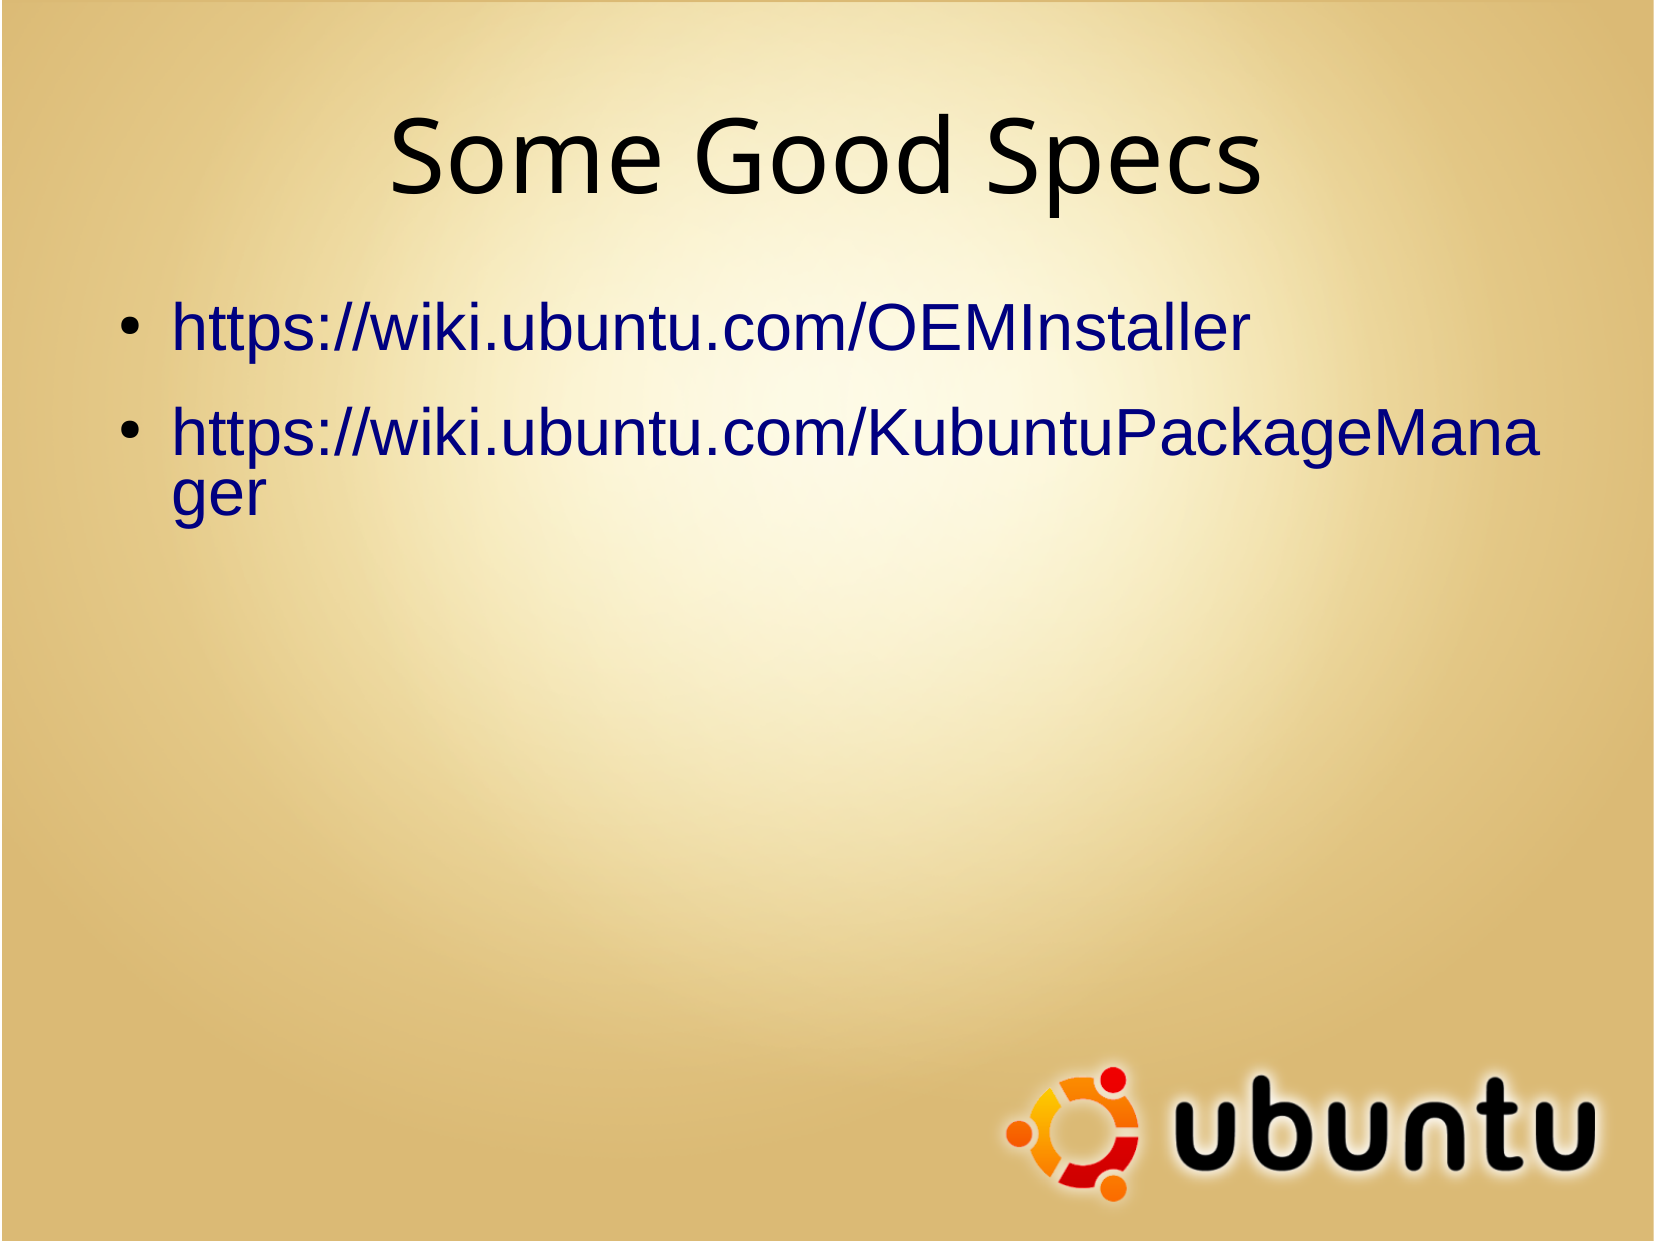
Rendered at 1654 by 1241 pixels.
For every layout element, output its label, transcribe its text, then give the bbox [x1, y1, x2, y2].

picture [2, 0, 1654, 1241]
title Some Good Specs [82, 49, 1571, 257]
list https://wiki.ubuntu.com/OEMInstaller https://wiki.ubuntu.com/KubuntuPackageManager [82, 290, 1571, 1109]
